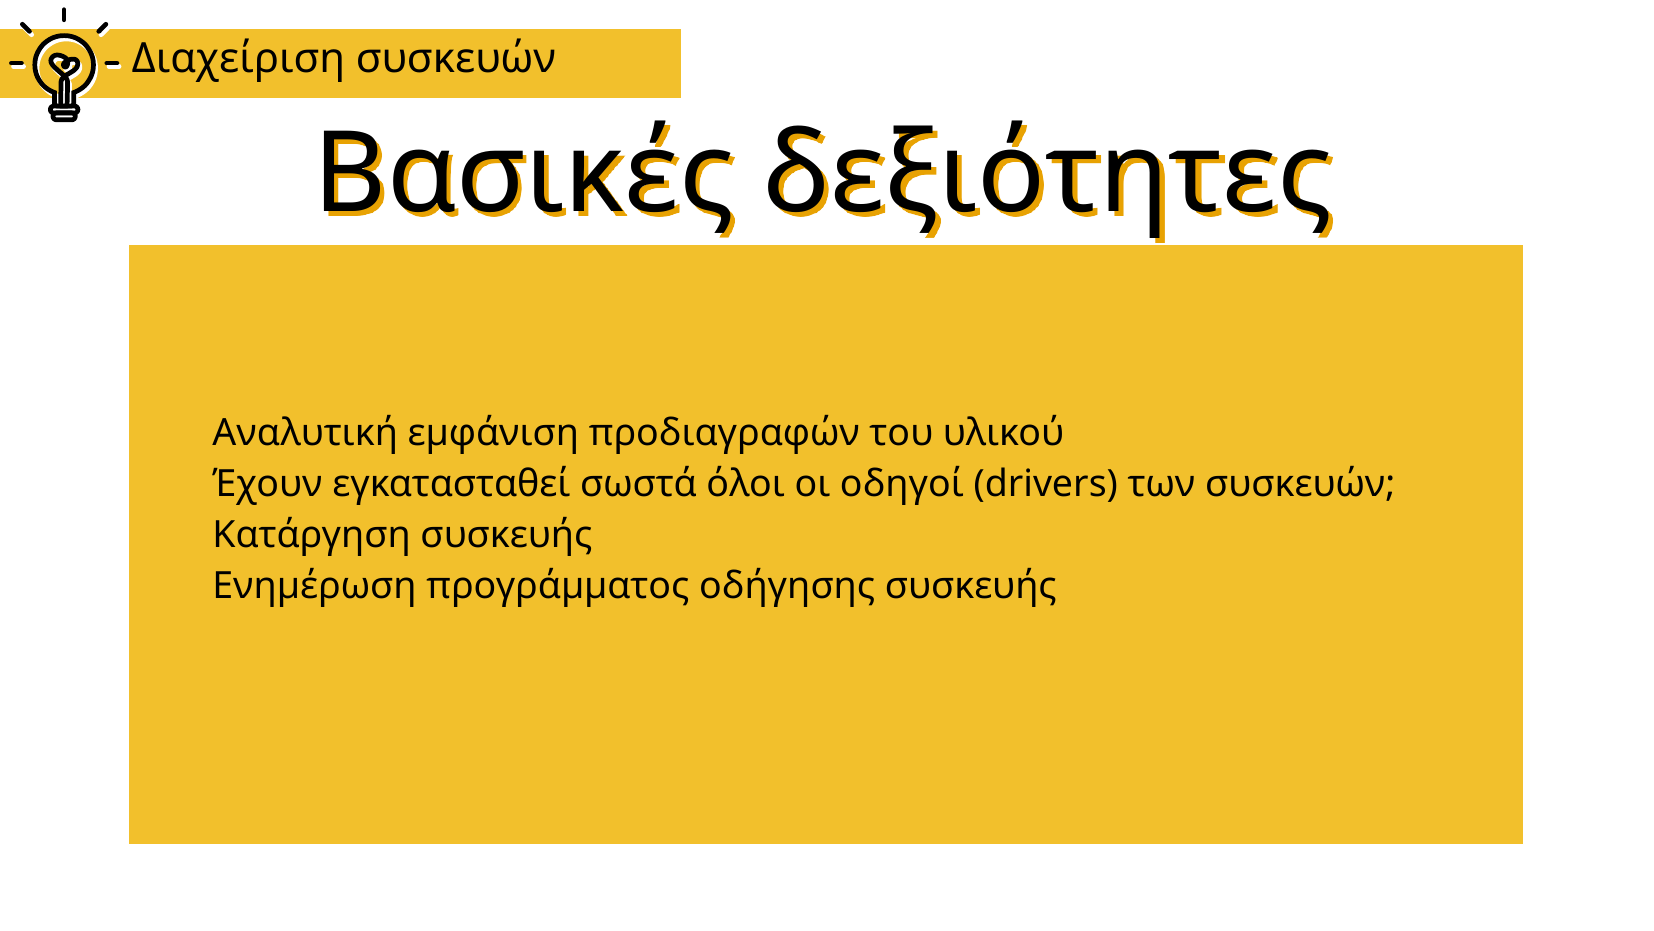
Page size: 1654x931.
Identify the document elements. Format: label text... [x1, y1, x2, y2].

title Βασικές δεξιότητες [265, 36, 1381, 299]
title Διαχείριση συσκευών [131, 16, 578, 97]
title Αναλυτική εμφάνιση προδιαγραφών του υλικού Έχουν εγκατασταθεί σωστά όλοι οι οδηγοί (drivers) των συσκευών; Κατάργηση συσκευής Ενημέρωση προγράμματος οδήγησης συσκευής [177, 240, 1506, 827]
